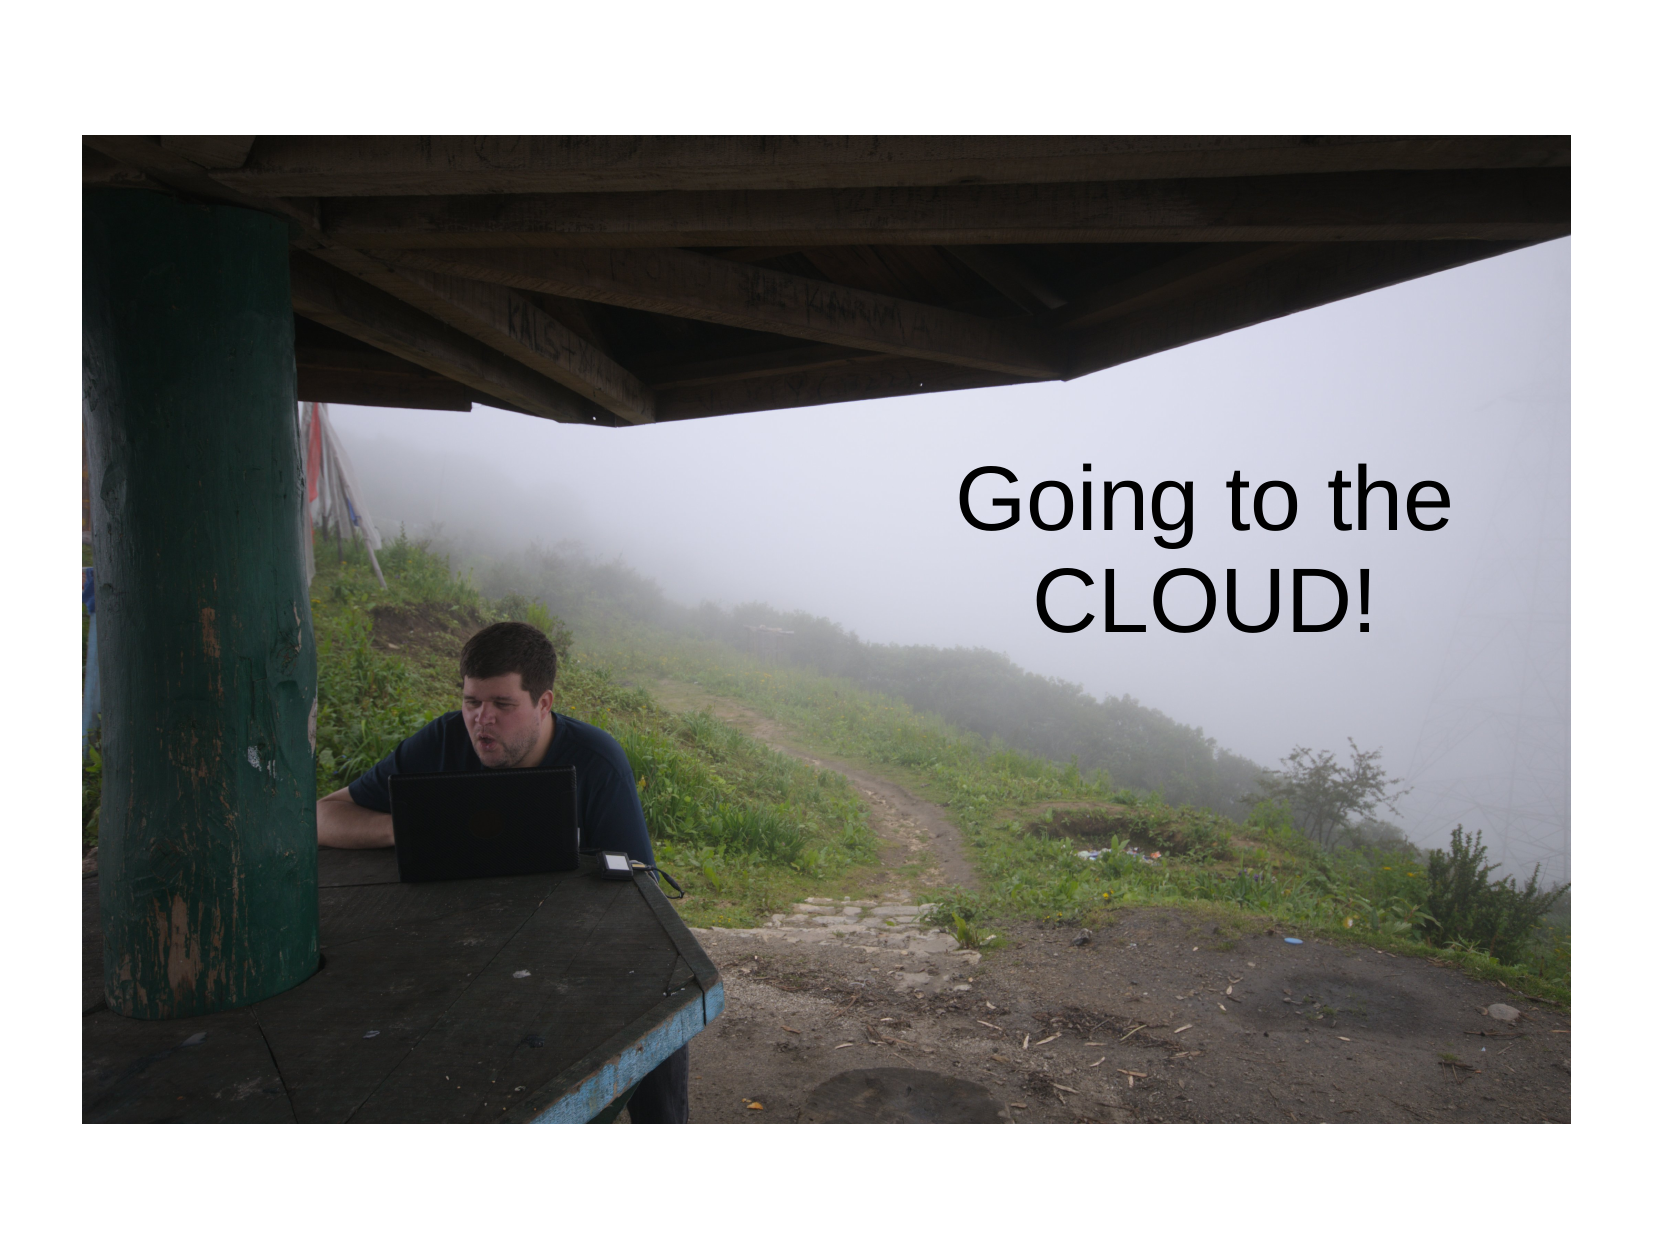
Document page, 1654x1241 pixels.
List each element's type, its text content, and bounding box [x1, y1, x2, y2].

text_box Going to the CLOUD! [940, 440, 1471, 661]
picture [82, 135, 1571, 1124]
